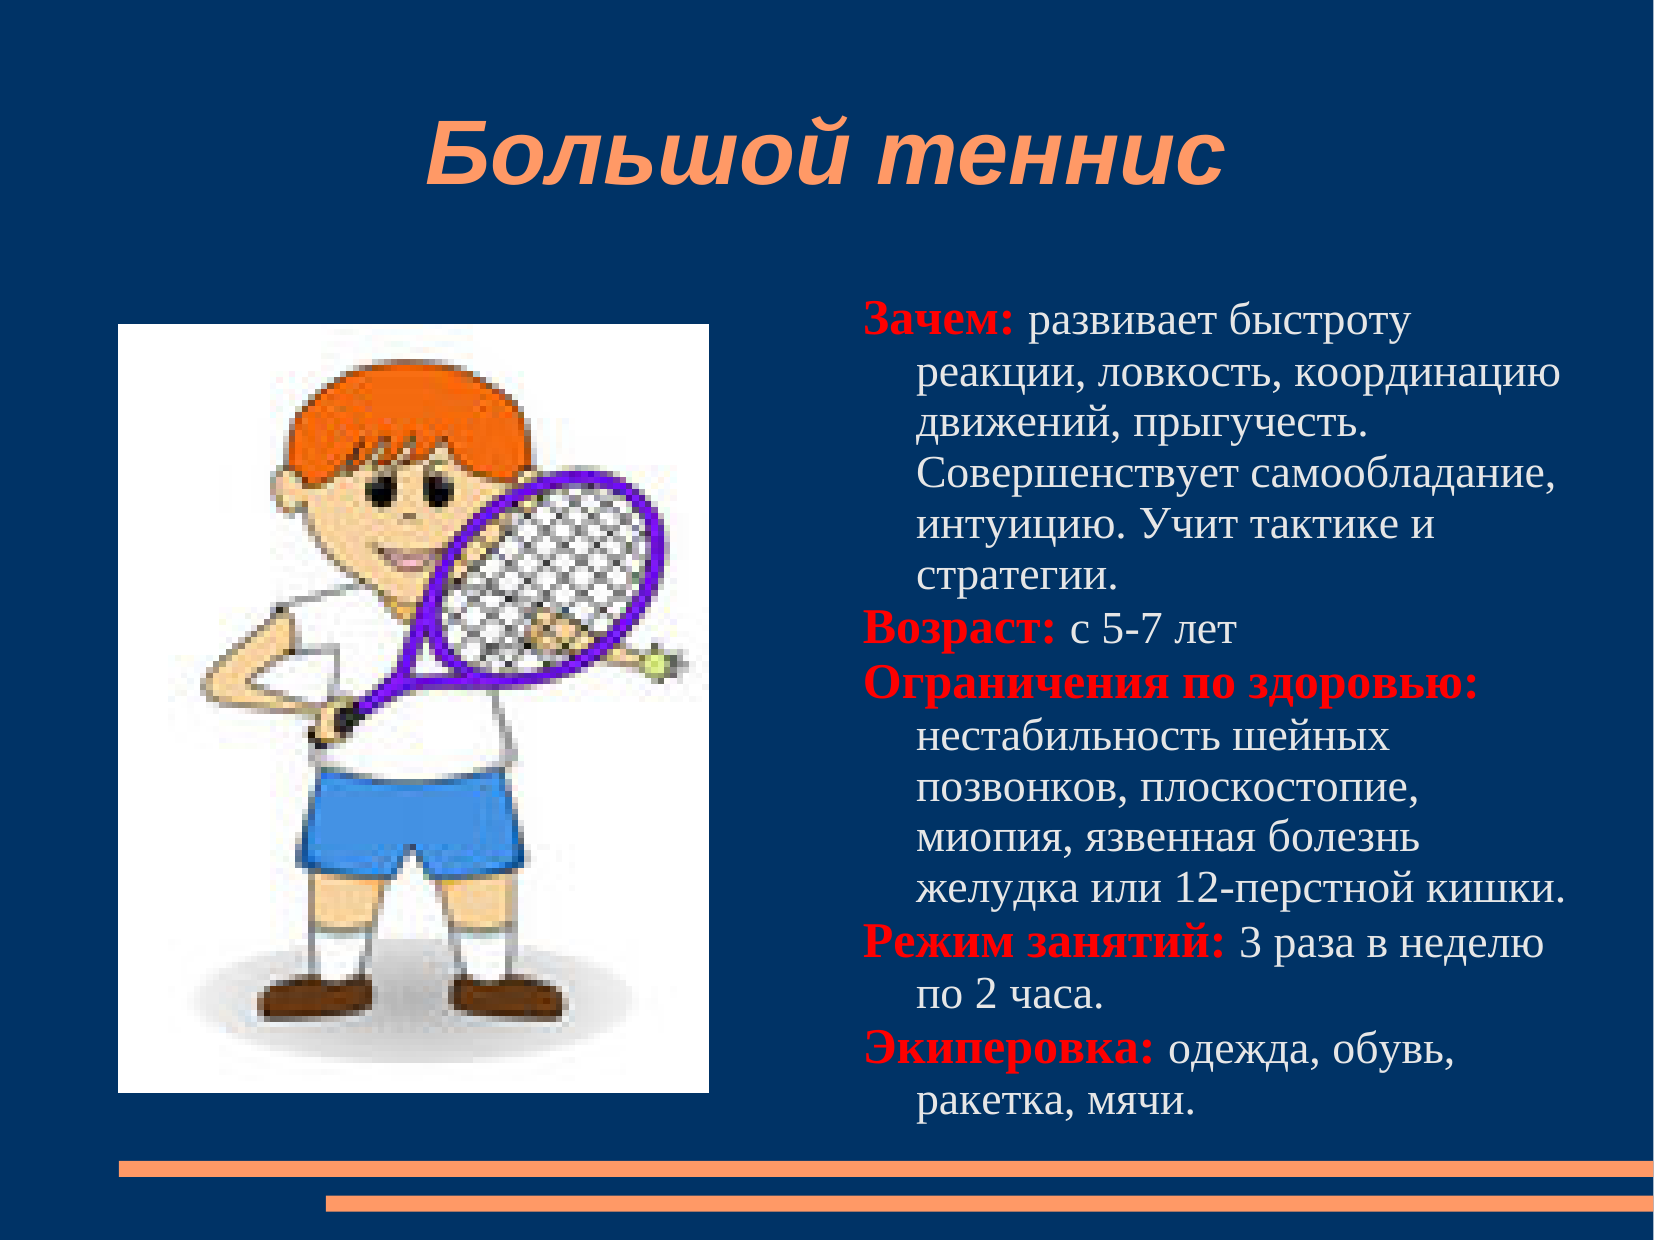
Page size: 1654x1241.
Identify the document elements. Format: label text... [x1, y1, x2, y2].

picture [118, 322, 824, 1132]
title Большой теннис [82, 56, 1571, 250]
list Зачем: развивает быстроту реакции, ловкость, координацию движений, прыгучесть. Совершенствует самообладание, интуицию. Учит тактике и стратегии. Возраст: с 5-7 лет Ограничения по здоровью: нестабильность шейных позвонков, плоскостопие, миопия, язвенная болезнь желудка или 12-перстной кишки. Режим занятий: 3 раза в неделю по 2 часа. Экиперовка: одежда, обувь, ракетка, мячи. [845, 290, 1572, 1135]
